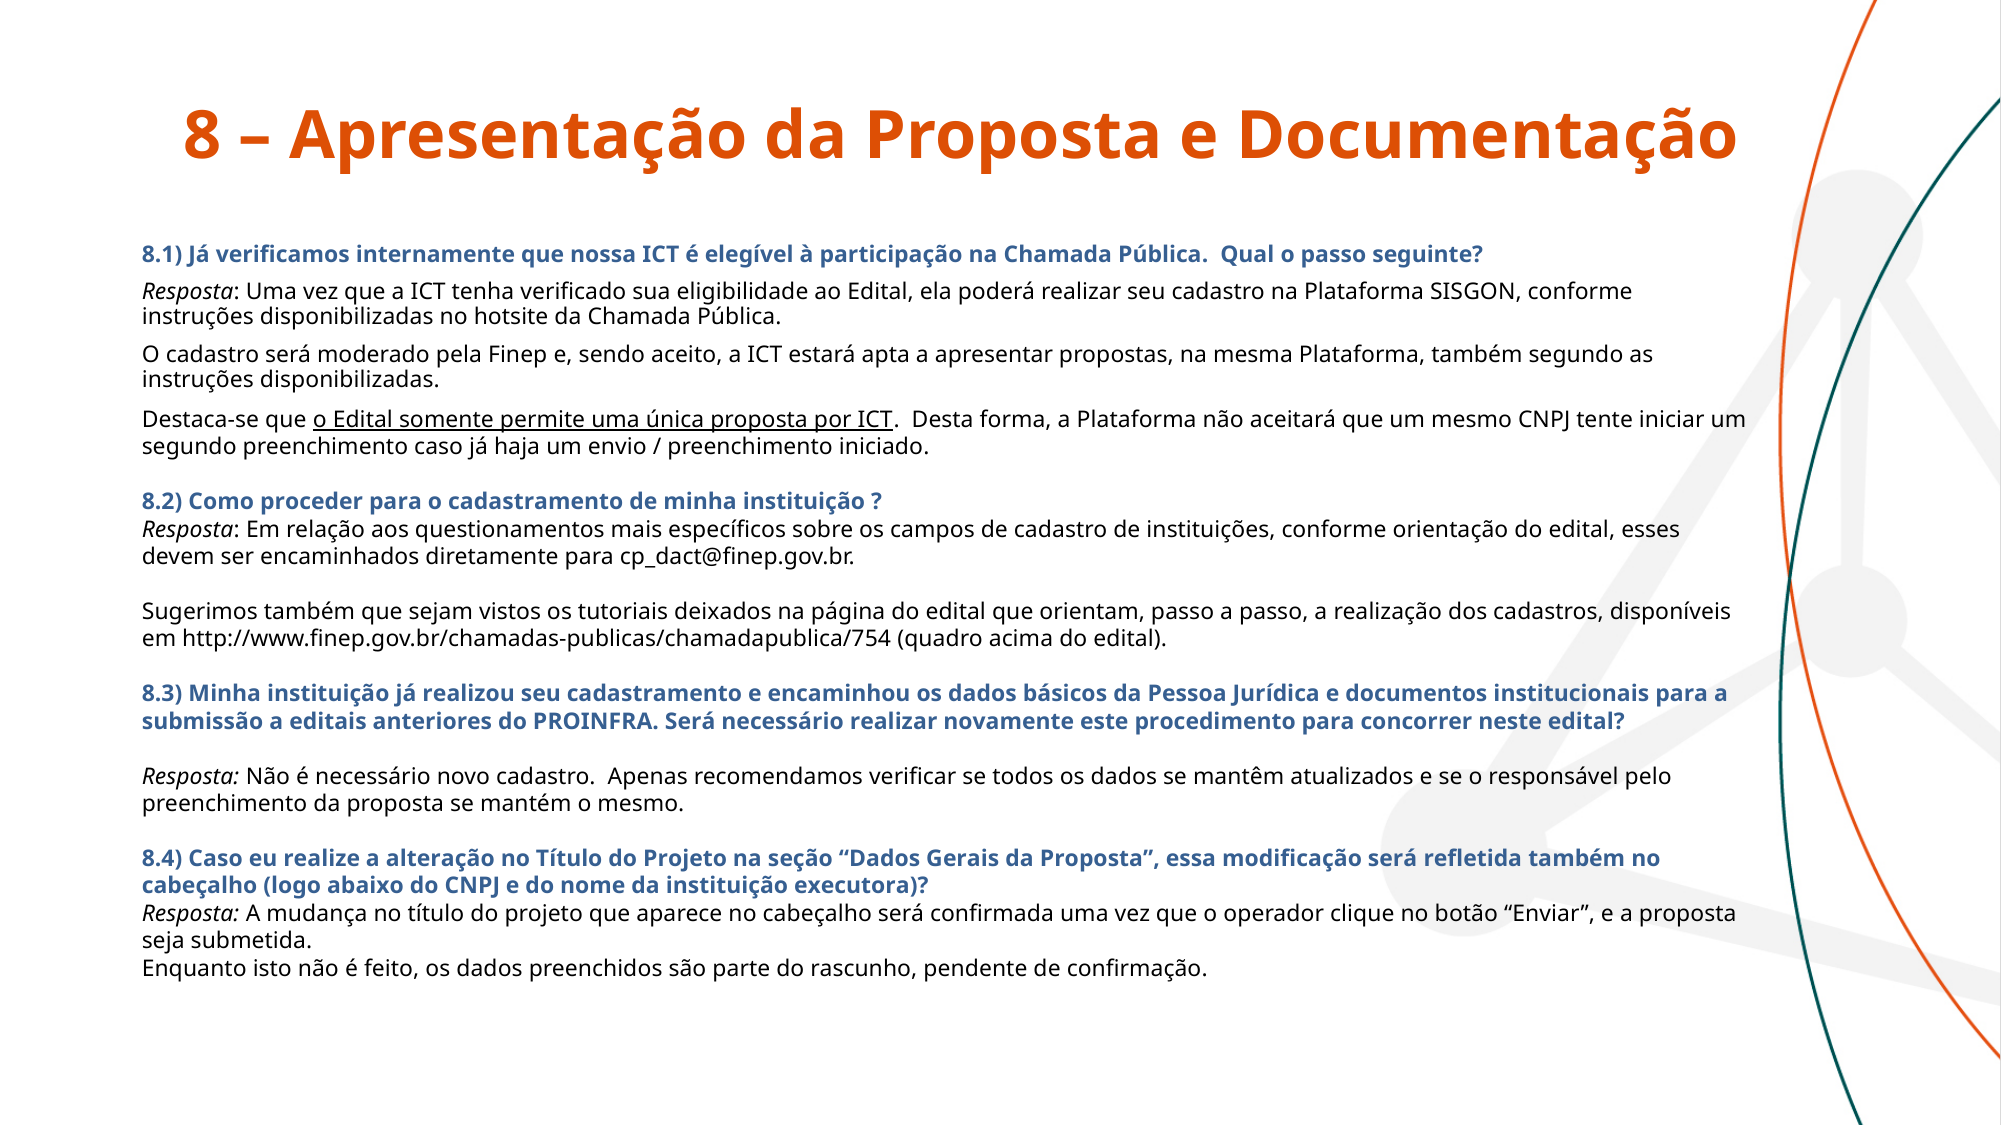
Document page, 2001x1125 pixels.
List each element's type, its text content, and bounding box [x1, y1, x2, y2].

text_box 8 – Apresentação da Proposta e Documentação [153, 13, 1770, 181]
text_box 8.1) Já verificamos internamente que nossa ICT é elegível à participação na Chamada Pública. Qual o passo seguinte? Resposta: Uma vez que a ICT tenha verificado sua eligibilidade ao Edital, ela poderá realizar seu cadastro na Plataforma SISGON, conforme instruções disponibilizadas no hotsite da Chamada Pública. O cadastro será moderado pela Finep e, sendo aceito, a ICT estará apta a apresentar propostas, na mesma Plataforma, também segundo as instruções disponibilizadas. Destaca-se que o Edital somente permite uma única proposta por ICT. Desta forma, a Plataforma não aceitará que um mesmo CNPJ tente iniciar um segundo preenchimento caso já haja um envio / preenchimento iniciado. 8.2) Como proceder para o cadastramento de minha instituição ? Resposta: Em relação aos questionamentos mais específicos sobre os campos de cadastro de instituições, conforme orientação do edital, esses devem ser encaminhados diretamente para cp_dact@finep.gov.br. Sugerimos também que sejam vistos os tutoriais deixados na página do edital que orientam, passo a passo, a realização dos cadastros, disponíveis em http://www.finep.gov.br/chamadas-publicas/chamadapublica/754 (quadro acima do edital). 8.3) Minha instituição já realizou seu cadastramento e encaminhou os dados básicos da Pessoa Jurídica e documentos institucionais para a submissão a editais anteriores do PROINFRA. Será necessário realizar novamente este procedimento para concorrer neste edital? Resposta: Não é necessário novo cadastro. Apenas recomendamos verificar se todos os dados se mantêm atualizados e se o responsável pelo preenchimento da proposta se mantém o mesmo. 8.4) Caso eu realize a alteração no Título do Projeto na seção “Dados Gerais da Proposta”, essa modificação será refletida também no cabeçalho (logo abaixo do CNPJ e do nome da instituição executora)? Resposta: A mudança no título do projeto que aparece no cabeçalho será confirmada uma vez que o operador clique no botão “Enviar”, e a proposta seja submetida. Enquanto isto não é feito, os dados preenchidos são parte do rascunho, pendente de confirmação. [126, 234, 1768, 1025]
